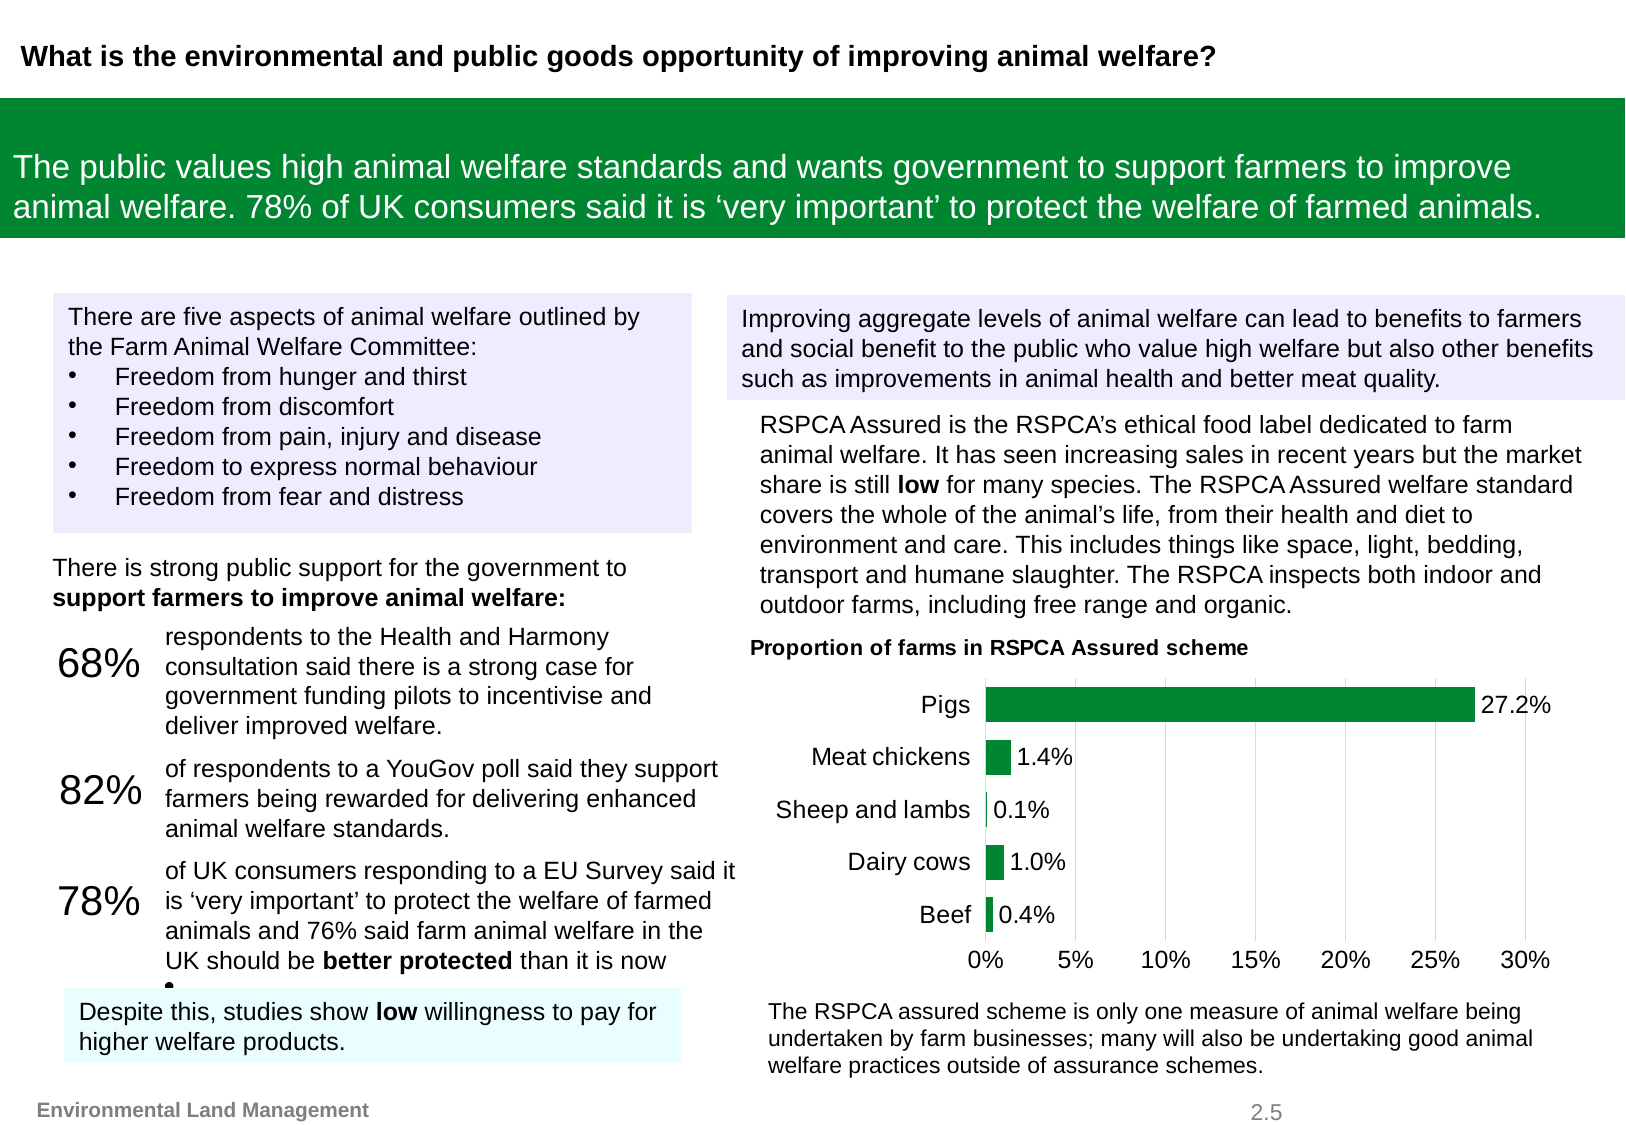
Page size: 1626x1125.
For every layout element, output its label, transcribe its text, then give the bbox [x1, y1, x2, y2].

text_box What is the environmental and public goods opportunity of improving animal welfare? [5, 29, 1313, 80]
text_box 2.5 [1235, 1081, 1602, 1125]
text_box Environmental Land Management [37, 1097, 375, 1122]
text_box 68% [42, 629, 150, 694]
text_box respondents to the Health and Harmony consultation said there is a strong case for government funding pilots to incentivise and deliver improved welfare. of respondents to a YouGov poll said they support farmers being rewarded for delivering enhanced animal welfare standards. of UK consumers responding to a EU Survey said it is ‘very important’ to protect the welfare of farmed animals and 76% said farm animal welfare in the UK should be better protected than it is now [150, 613, 753, 1012]
text_box There is strong public support for the government to support farmers to improve animal welfare: [37, 544, 681, 619]
text_box RSPCA Assured is the RSPCA’s ethical food label dedicated to farm animal welfare. It has seen increasing sales in recent years but the market share is still low for many species. The RSPCA Assured welfare standard covers the whole of the animal’s life, from their health and diet to environment and care. This includes things like space, light, bedding, transport and humane slaughter. The RSPCA inspects both indoor and outdoor farms, including free range and organic. [745, 401, 1609, 626]
text_box There are five aspects of animal welfare outlined by the Farm Animal Welfare Committee: Freedom from hunger and thirst Freedom from discomfort Freedom from pain, injury and disease Freedom to express normal behaviour Freedom from fear and distress [53, 293, 692, 533]
text_box The public values high animal welfare standards and wants government to support farmers to improve animal welfare. 78% of UK consumers said it is ‘very important’ to protect the welfare of farmed animals. [0, 98, 1625, 238]
text_box Improving aggregate levels of animal welfare can lead to benefits to farmers and social benefit to the public who value high welfare but also other benefits such as improvements in animal health and better meat quality. [727, 295, 1625, 400]
text_box 78% [42, 867, 150, 932]
text_box 82% [44, 755, 150, 820]
text_box Despite this, studies show low willingness to pay for higher welfare products. [64, 988, 681, 1063]
chart [726, 616, 1563, 988]
text_box The RSPCA assured scheme is only one measure of animal welfare being undertaken by farm businesses; many will also be undertaking good animal welfare practices outside of assurance schemes. [753, 988, 1607, 1088]
